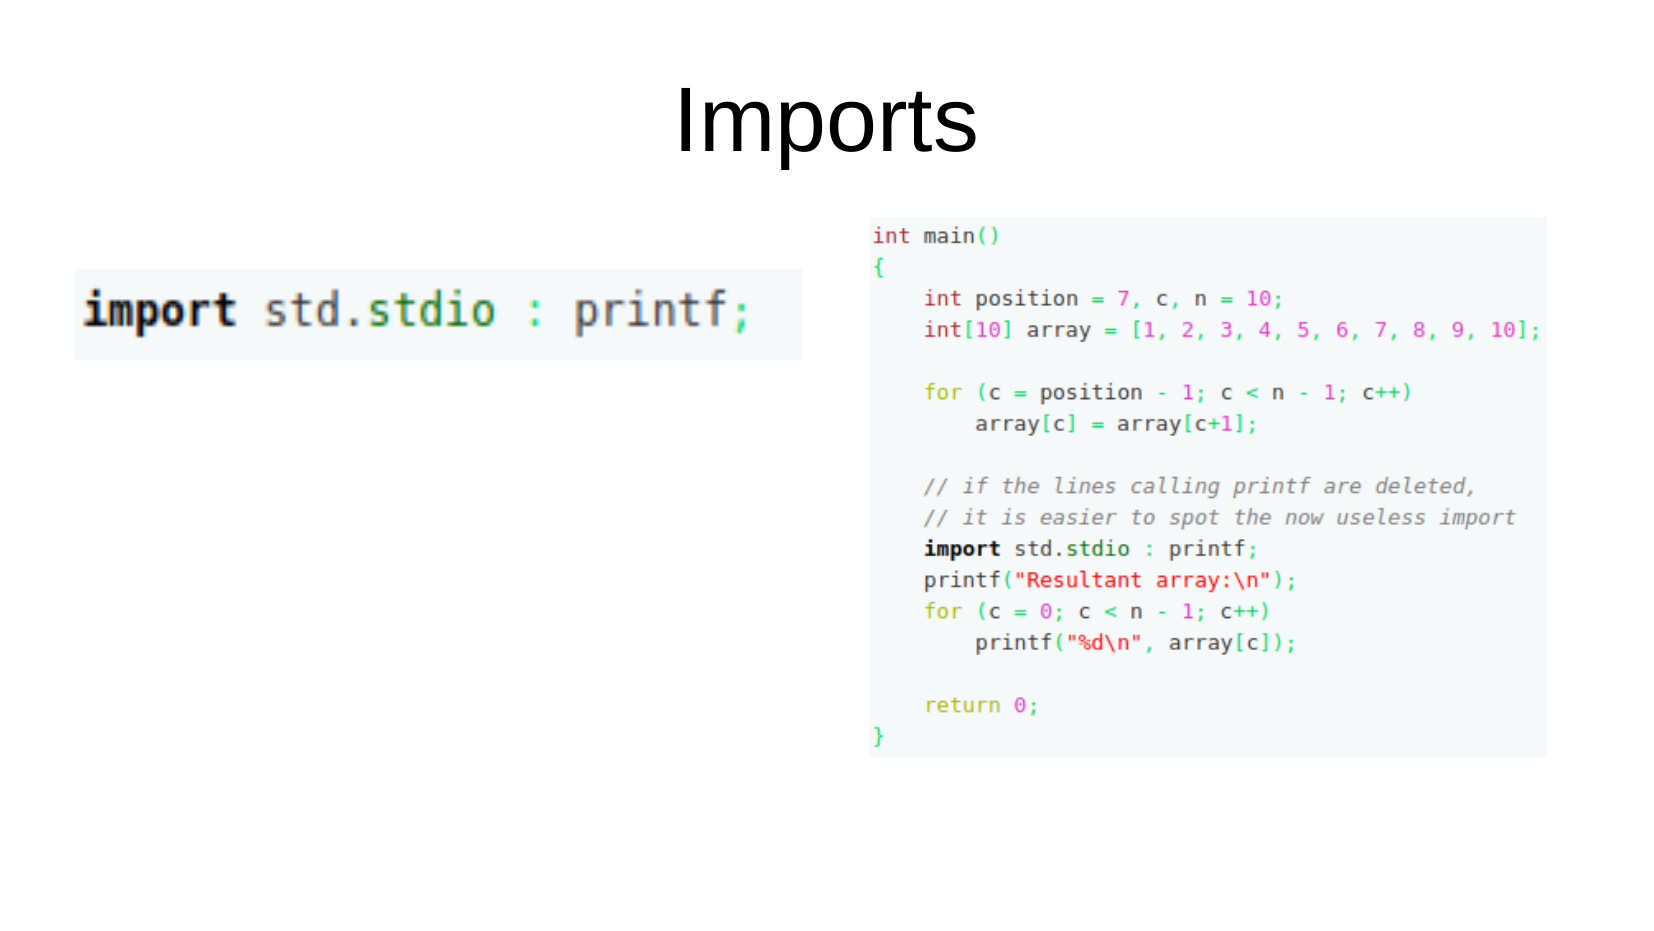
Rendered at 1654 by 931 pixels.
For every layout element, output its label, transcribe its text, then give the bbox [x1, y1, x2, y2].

title Imports [82, 37, 1571, 193]
picture [75, 269, 802, 360]
picture [870, 217, 1547, 757]
